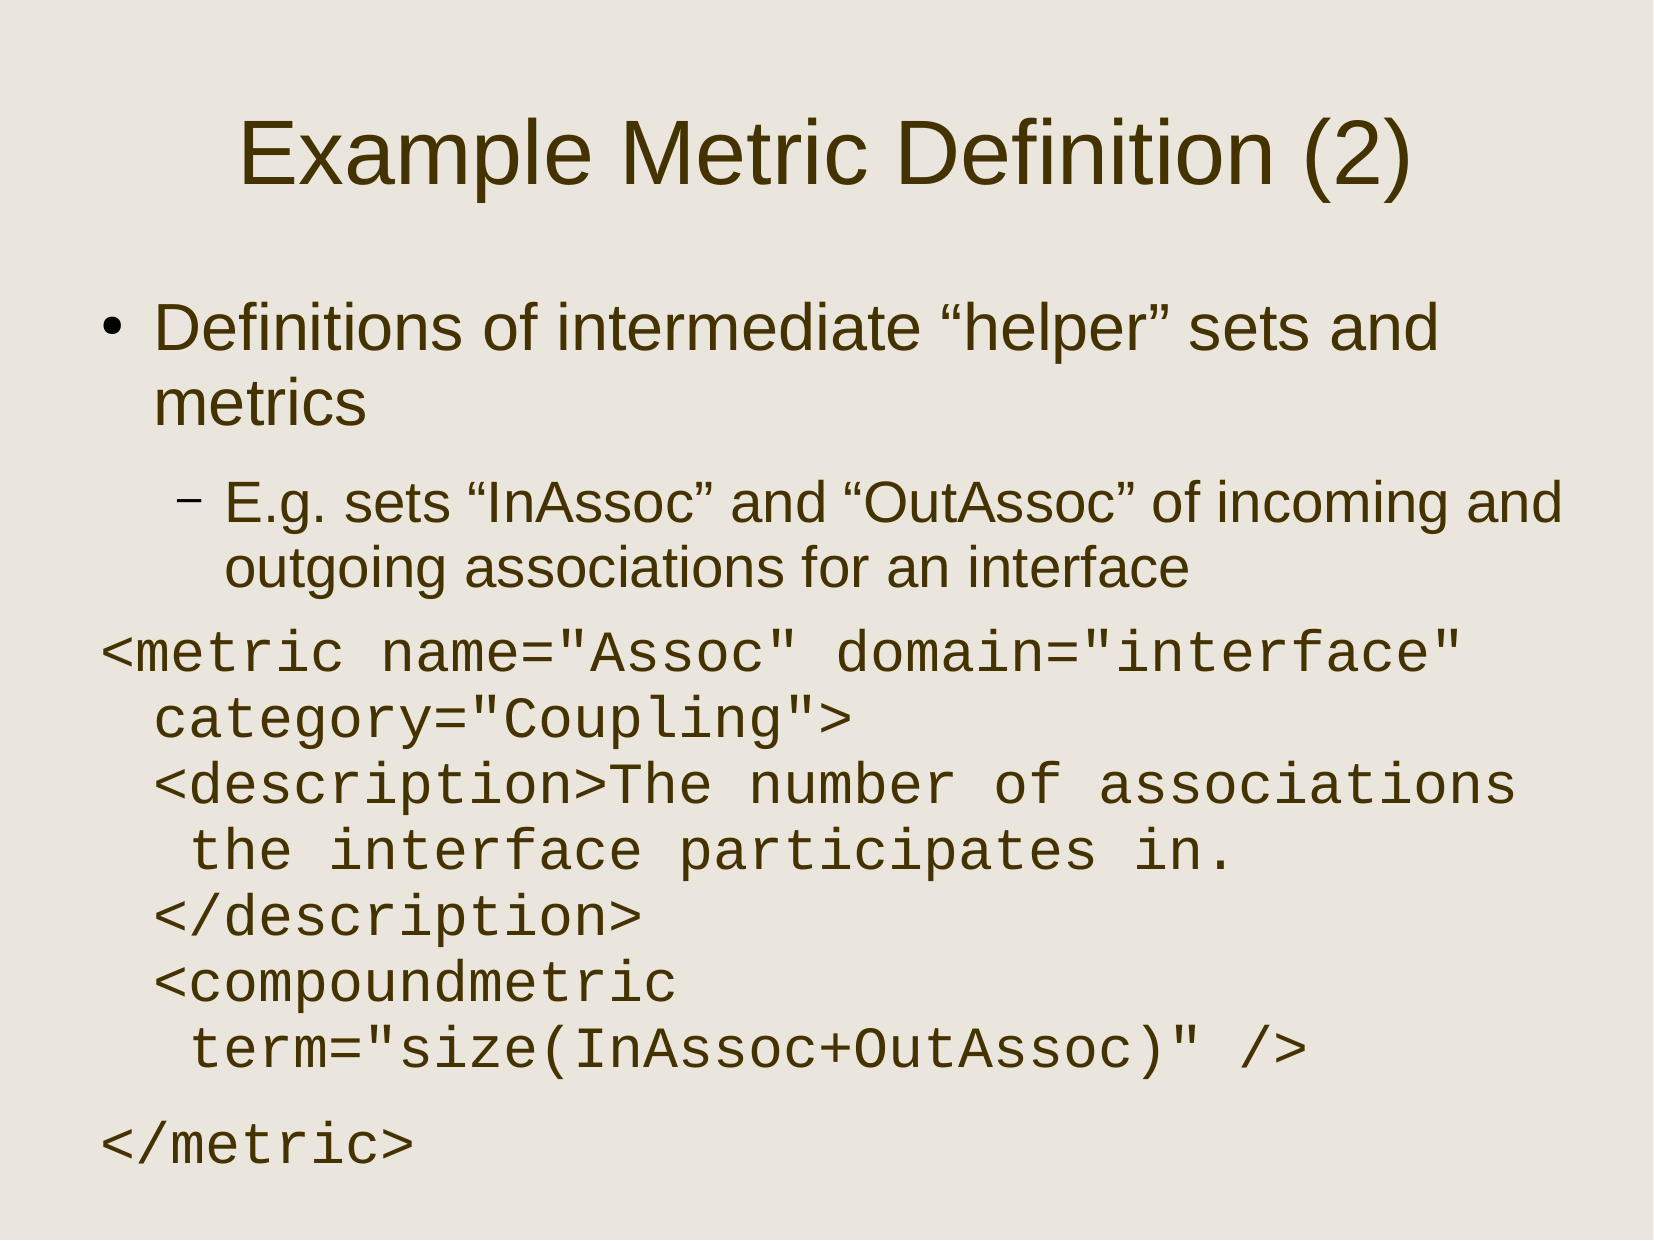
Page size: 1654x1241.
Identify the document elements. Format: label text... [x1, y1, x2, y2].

title Example Metric Definition (2) [82, 49, 1571, 257]
list Definitions of intermediate “helper” sets and metrics E.g. sets “InAssoc” and “OutAssoc” of incoming and outgoing associations for an interface <metric name="Assoc" domain="interface" category="Coupling"> <description>The number of associations the interface participates in. </description> <compoundmetric term="size(InAssoc+OutAssoc)" /> </metric> [82, 290, 1571, 1155]
